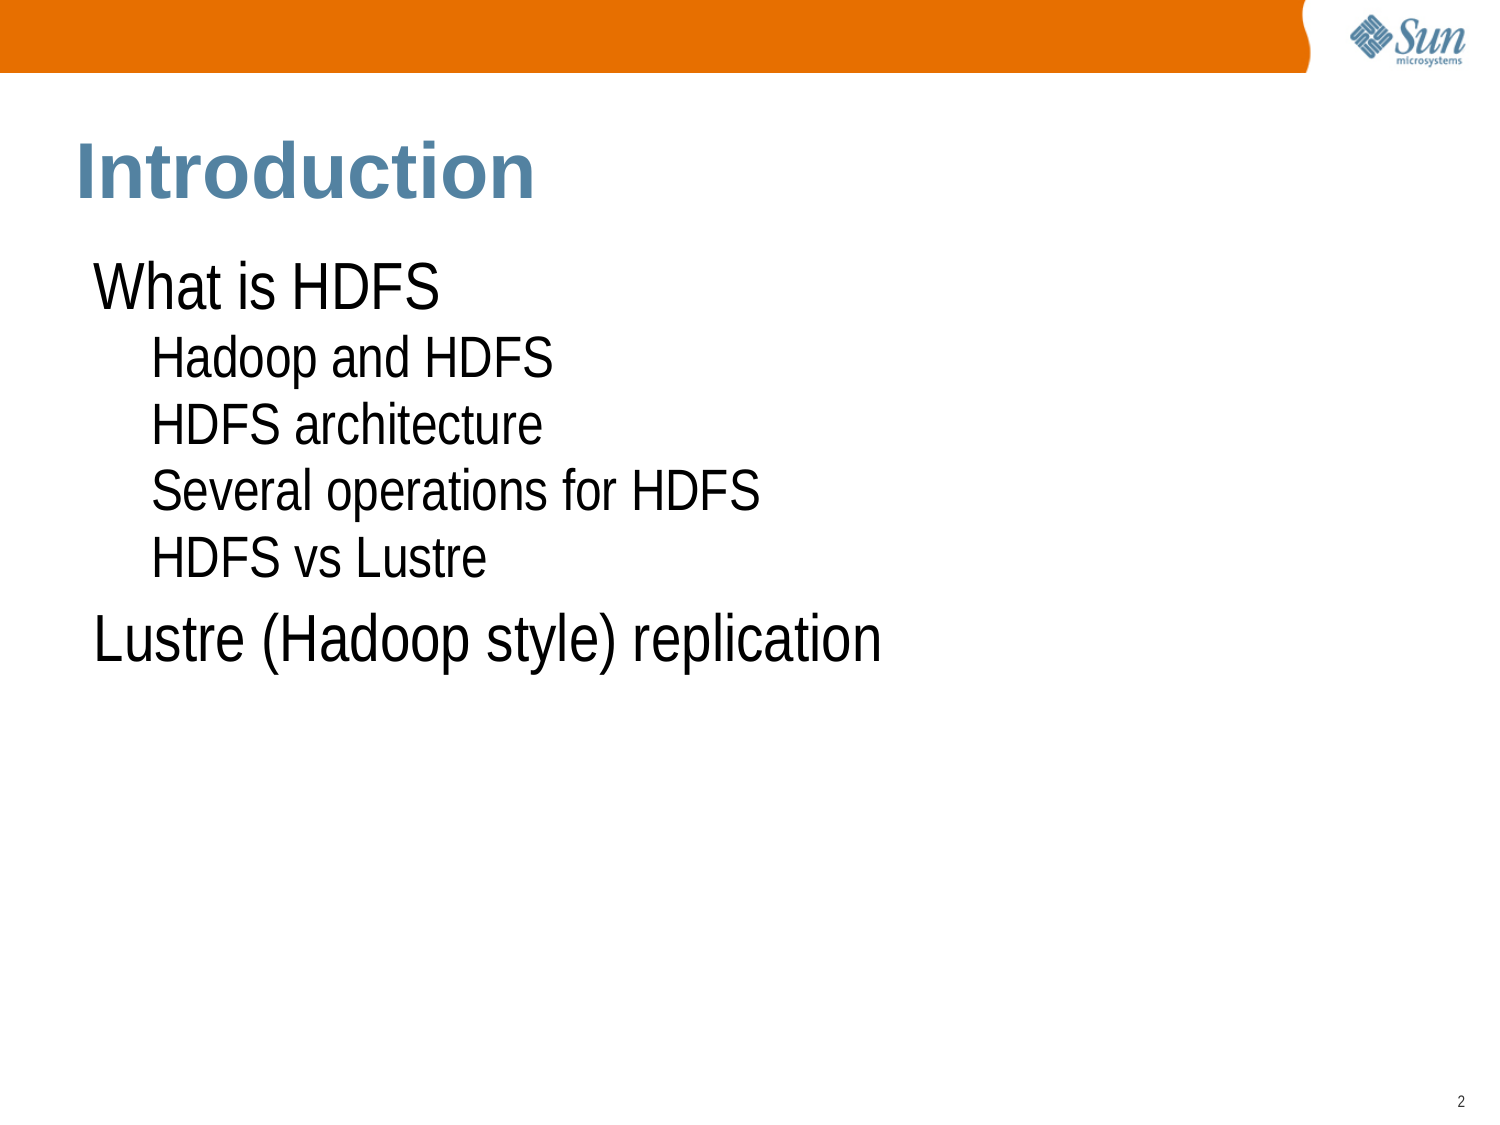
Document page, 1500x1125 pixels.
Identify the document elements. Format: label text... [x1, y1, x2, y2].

picture [0, 0, 1500, 73]
title Introduction [74, 122, 1437, 243]
list What is HDFS Hadoop and HDFS HDFS architecture Several operations for HDFS HDFS vs Lustre Lustre (Hadoop style) replication [74, 262, 1412, 1125]
